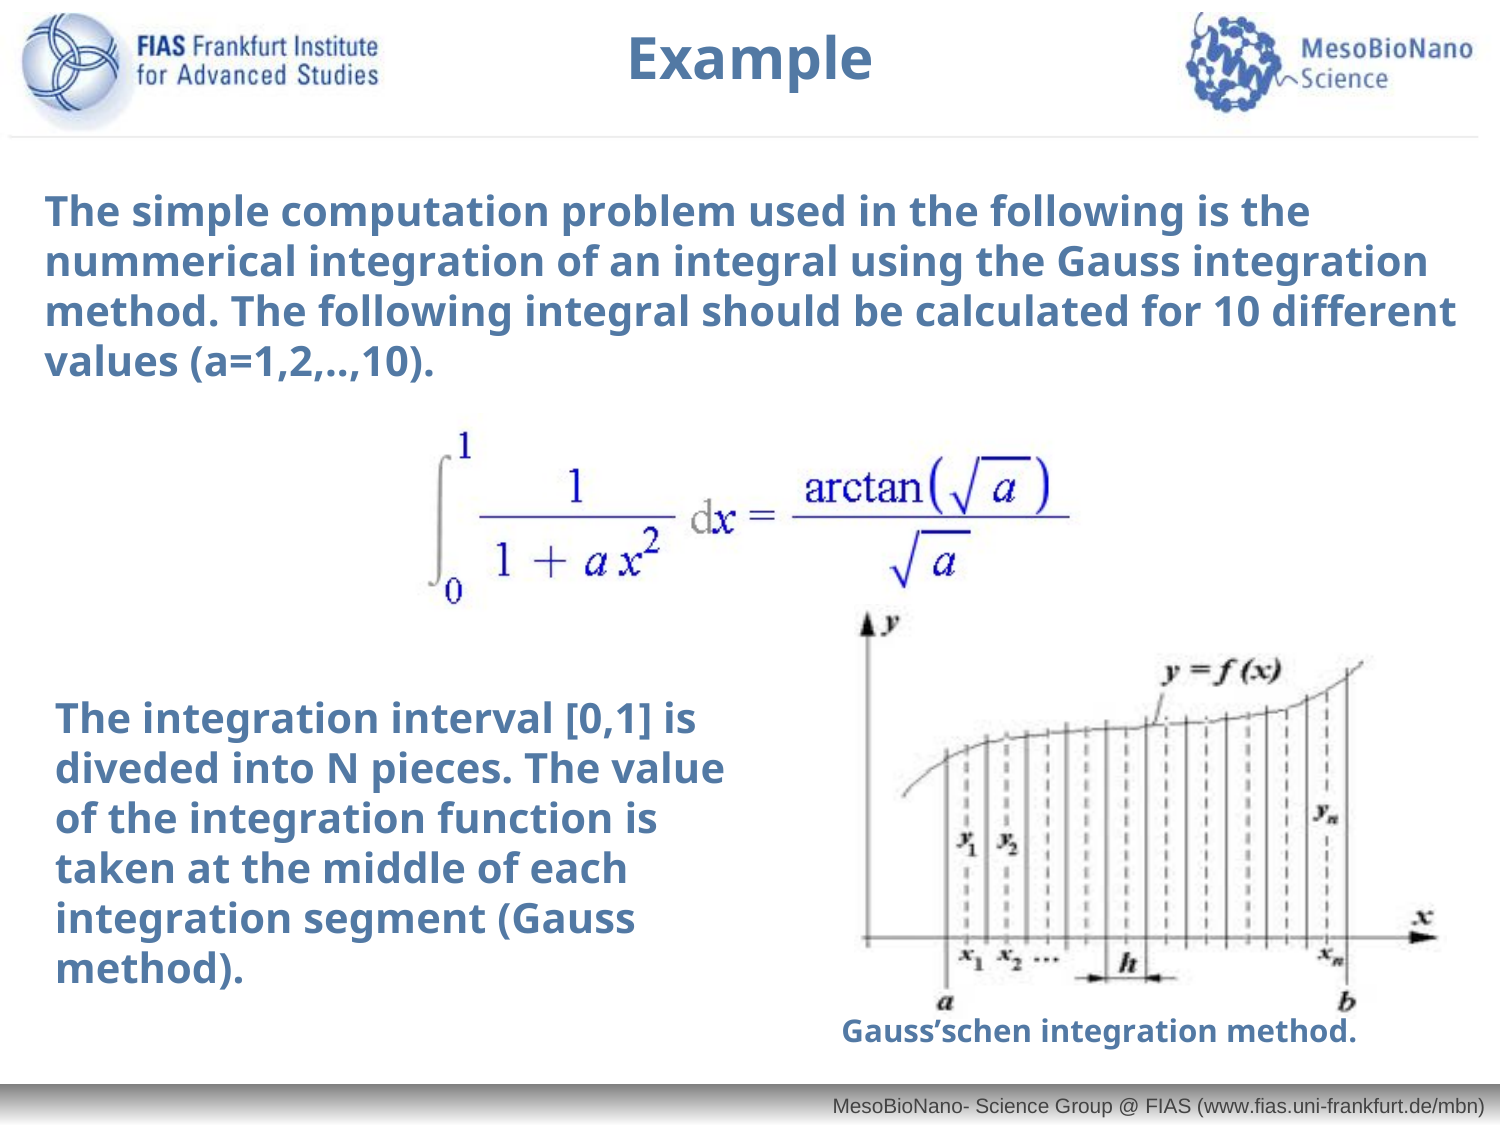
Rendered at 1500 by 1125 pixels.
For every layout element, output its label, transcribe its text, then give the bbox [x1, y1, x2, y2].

title Example [0, 0, 1499, 142]
text_box Gauss’schen integration method. [826, 1003, 1477, 1063]
picture [402, 413, 1447, 1003]
text_box The simple computation problem used in the following is the nummerical integration of an integral using the Gauss integration method. The following integral should be calculated for 10 different values (a=1,2,..,10). [29, 177, 1477, 393]
text_box The integration interval [0,1] is diveded into N pieces. The value of the integration function is taken at the middle of each integration segment (Gauss method). [40, 684, 779, 1000]
